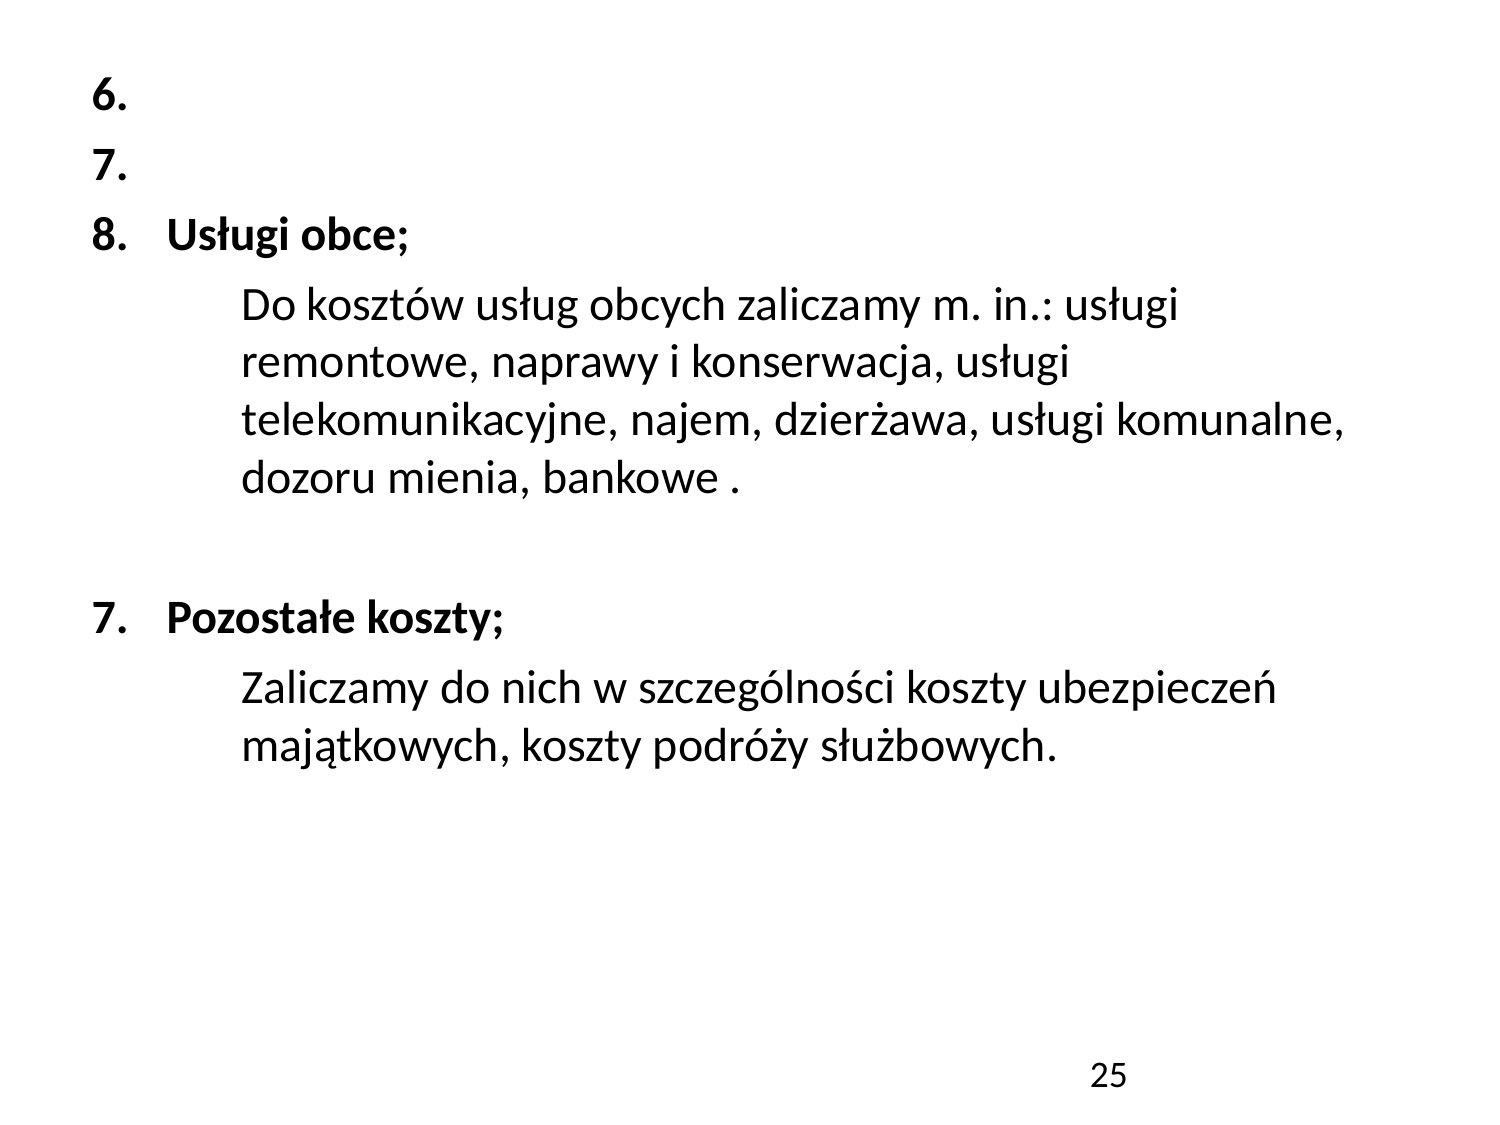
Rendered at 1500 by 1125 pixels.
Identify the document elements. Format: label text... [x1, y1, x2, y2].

list Usługi obce; Do kosztów usług obcych zaliczamy m. in.: usługi remontowe, naprawy i konserwacja, usługi telekomunikacyjne, najem, dzierżawa, usługi komunalne, dozoru mienia, bankowe . Pozostałe koszty; Zaliczamy do nich w szczególności koszty ubezpieczeń majątkowych, koszty podróży służbowych. [76, 54, 1427, 1017]
text_box 21 [1074, 1042, 1426, 1103]
